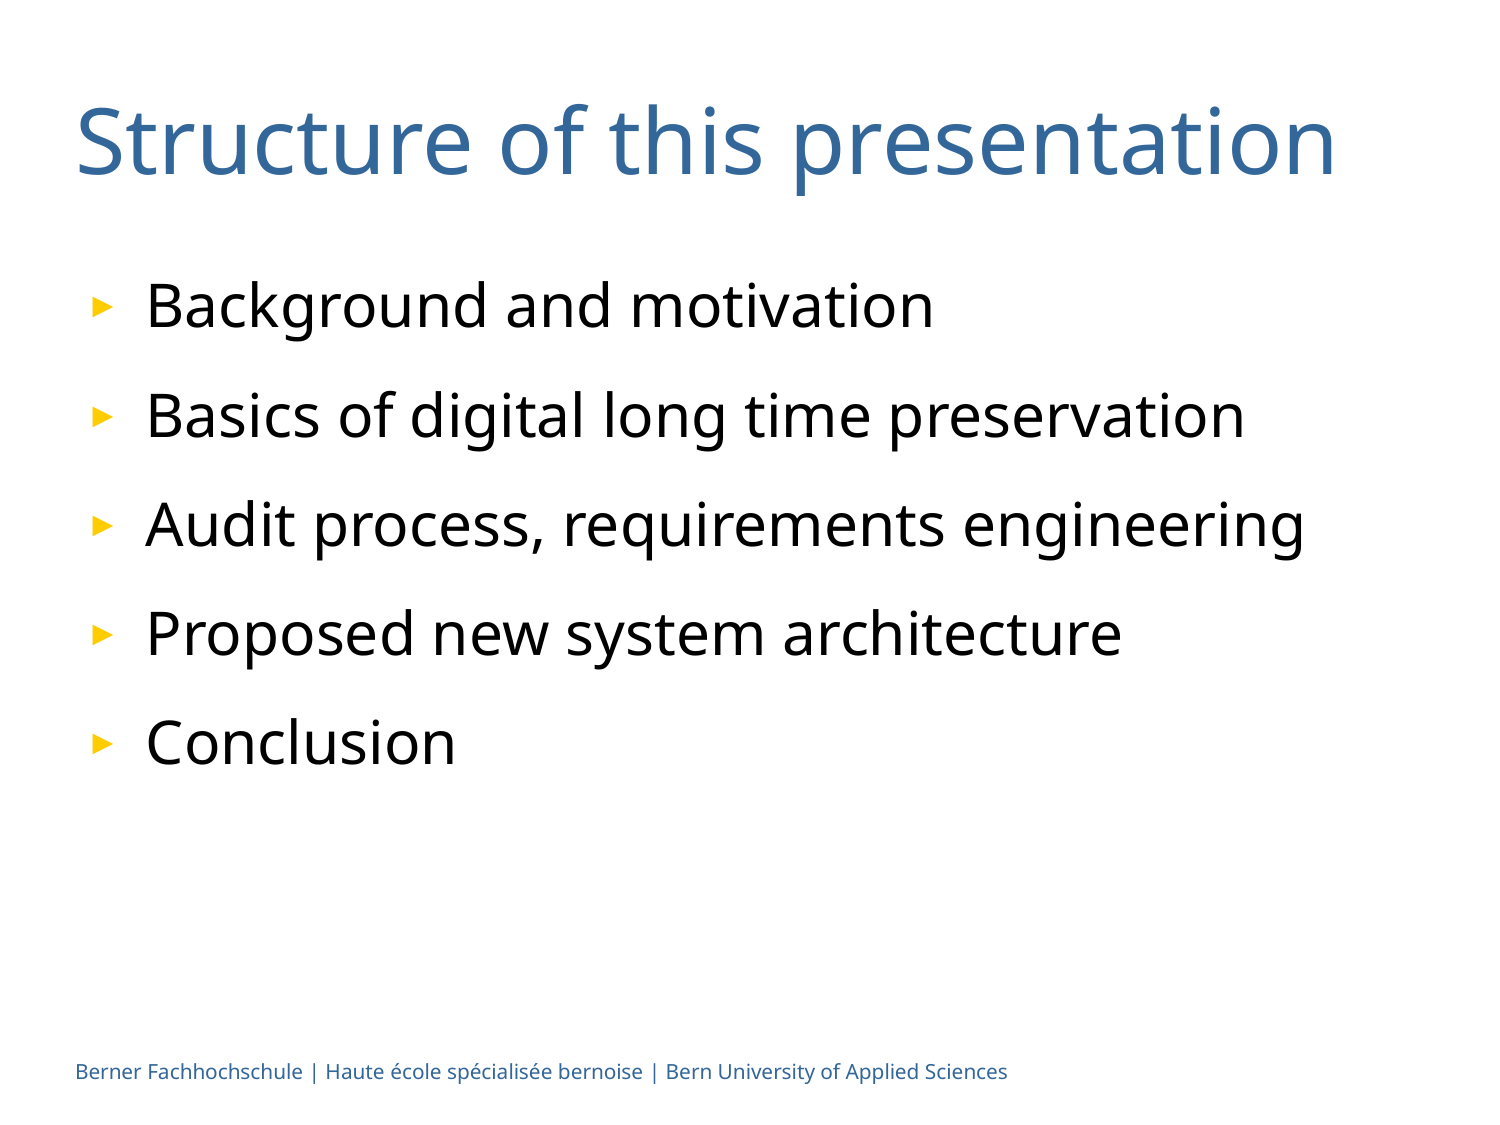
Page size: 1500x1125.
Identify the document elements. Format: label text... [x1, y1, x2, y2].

title Structure of this presentation [75, 44, 1425, 233]
list Background and motivation Basics of digital long time preservation Audit process, requirements engineering Proposed new system architecture Conclusion [75, 263, 1425, 1006]
